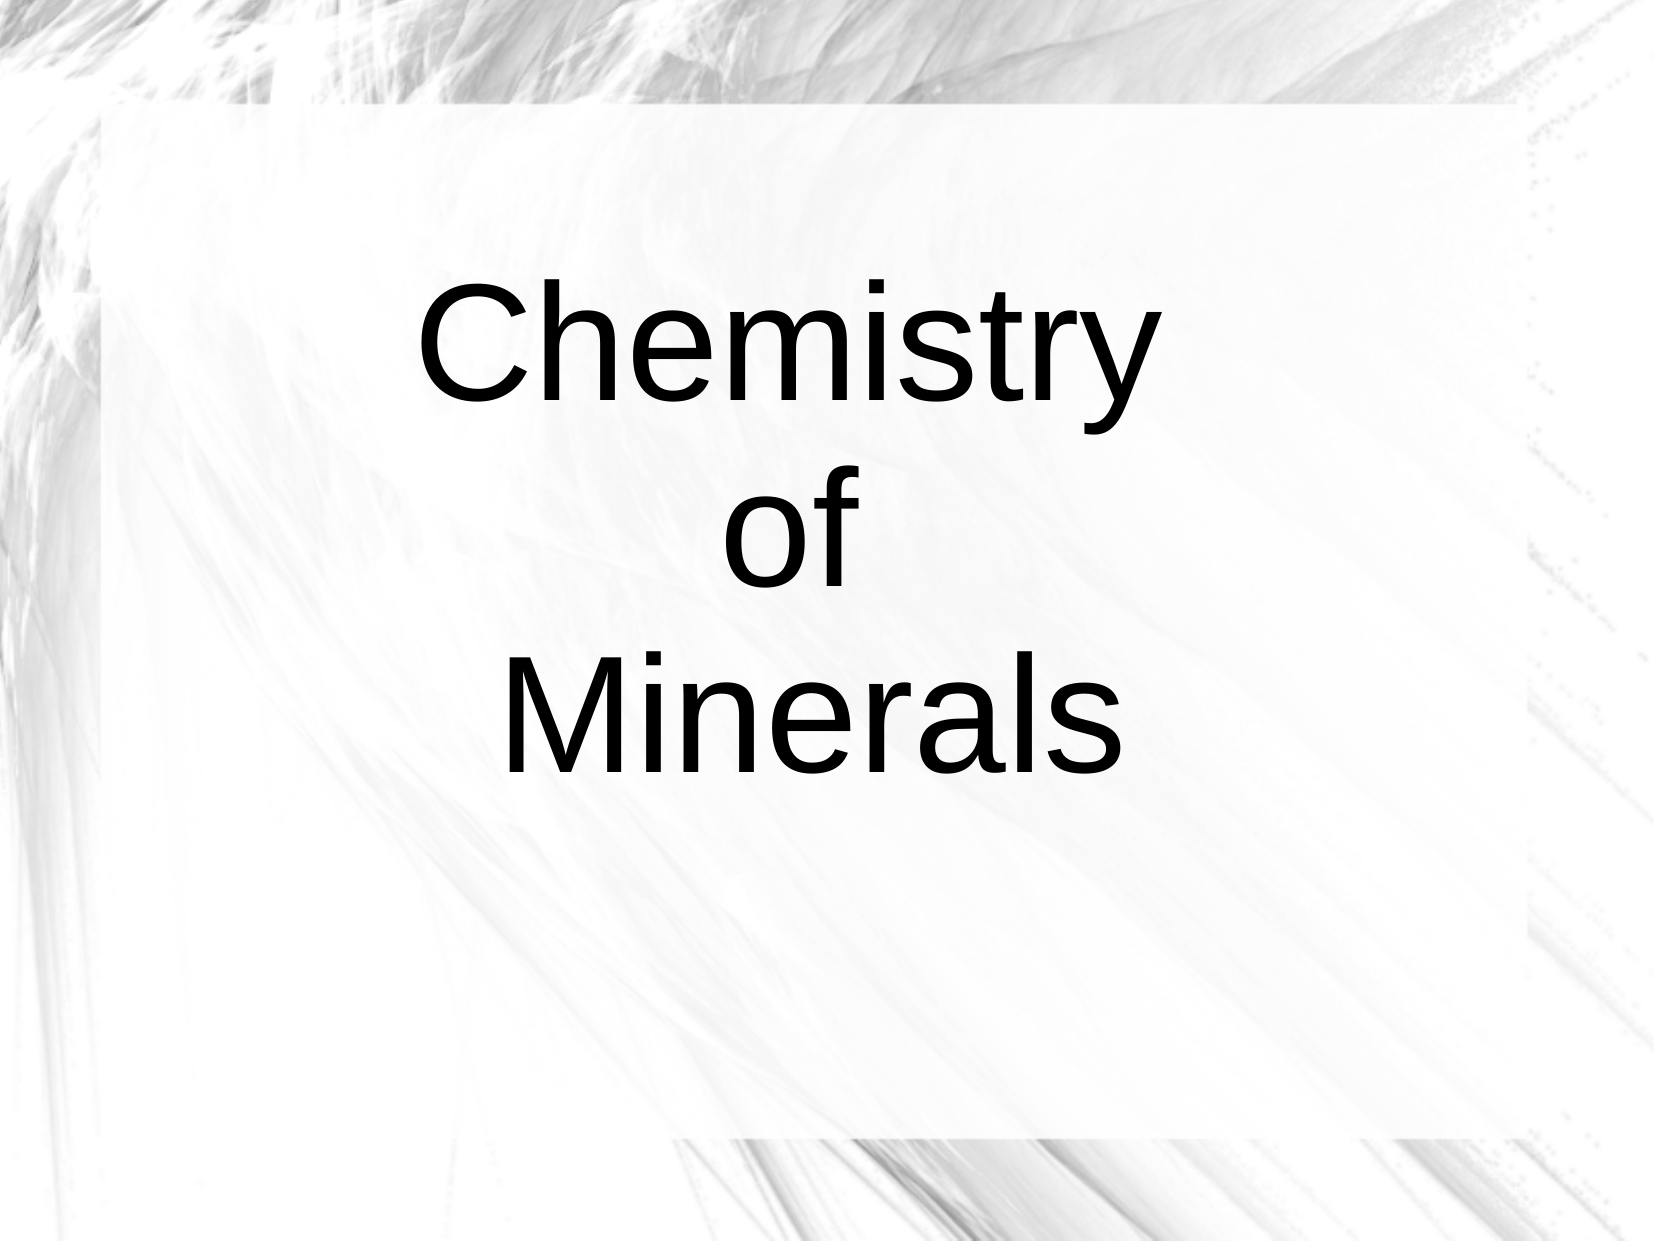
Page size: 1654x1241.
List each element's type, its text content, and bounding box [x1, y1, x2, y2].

picture [0, 0, 1654, 1241]
subtitle Chemistry of Minerals [118, 119, 1506, 938]
